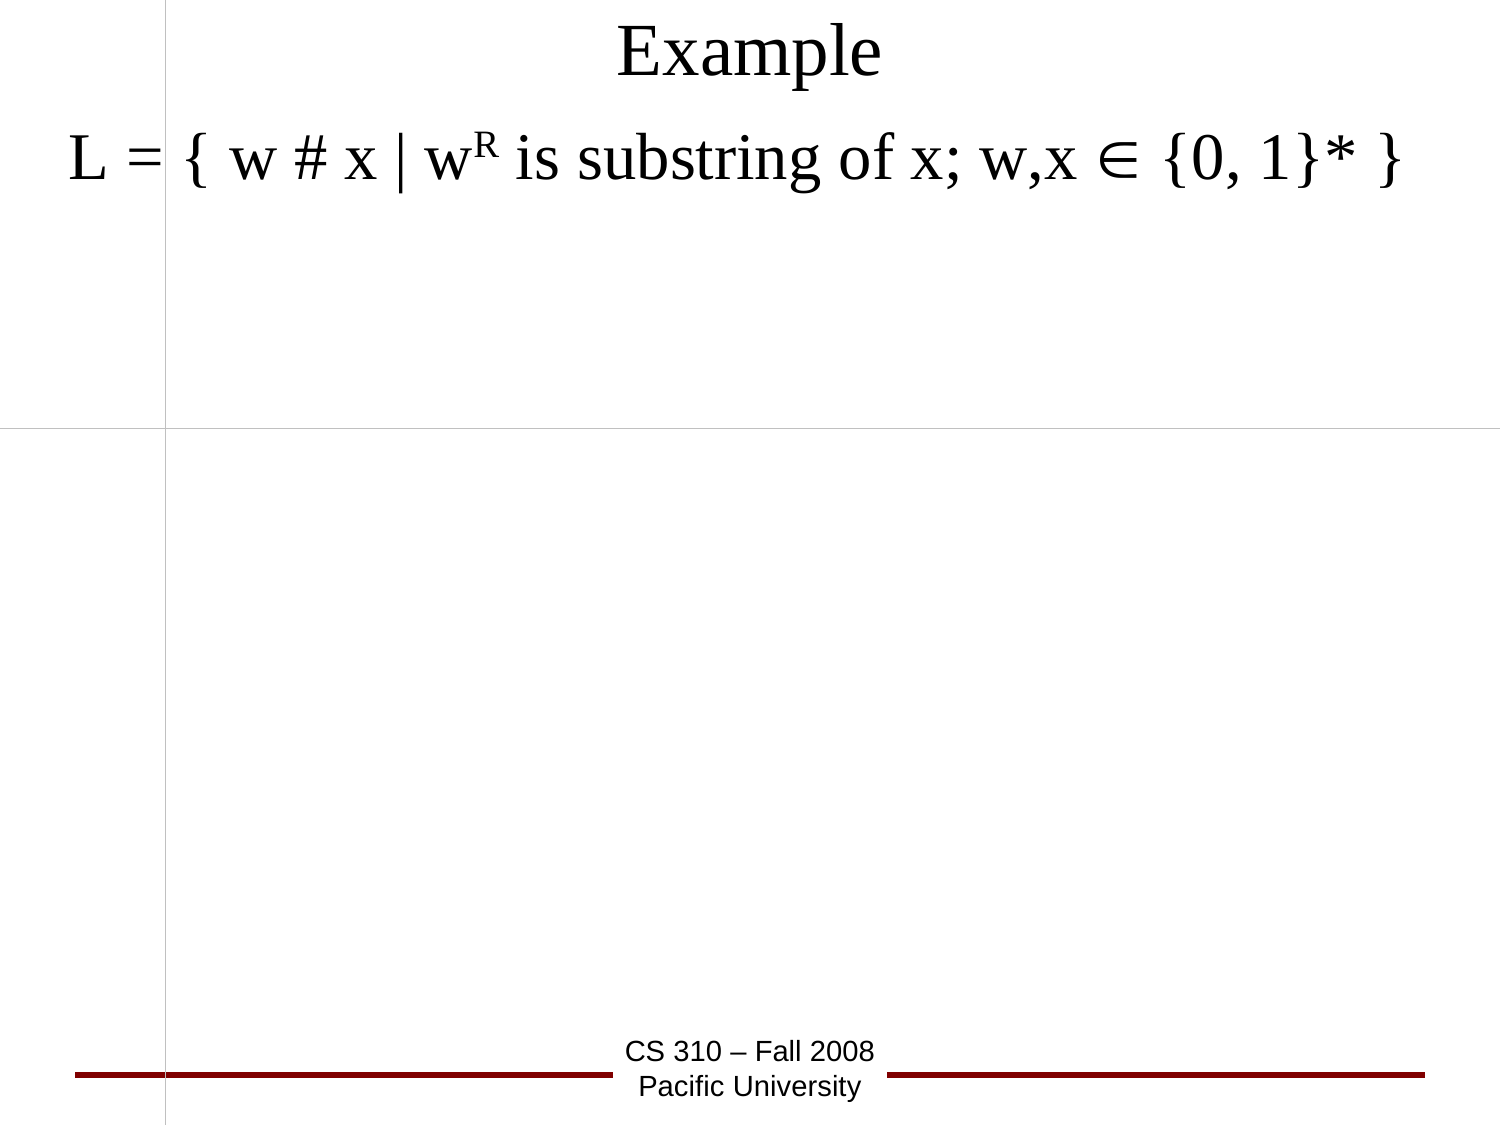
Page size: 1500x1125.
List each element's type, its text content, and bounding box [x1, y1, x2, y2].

title Example [112, 0, 1388, 100]
list L = { w # x | wR is substring of x; w,x  {0, 1}* } [54, 112, 1465, 1001]
